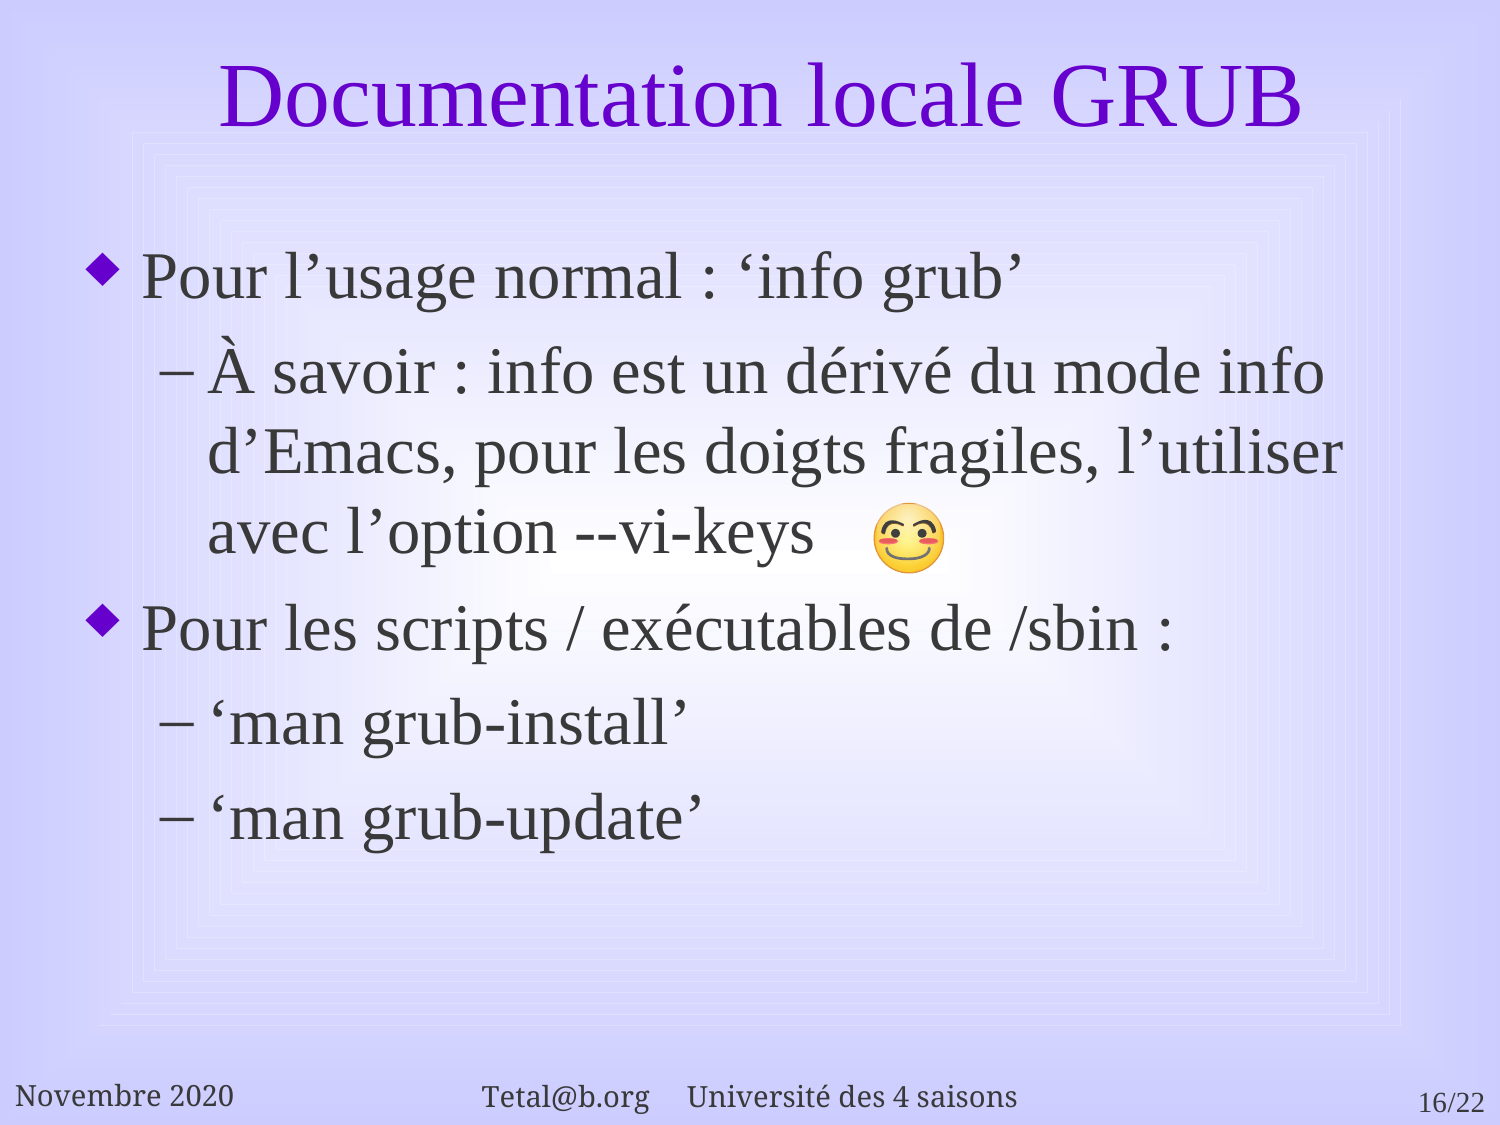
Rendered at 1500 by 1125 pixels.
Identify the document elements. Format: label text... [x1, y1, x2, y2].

picture [868, 496, 951, 579]
list Pour l’usage normal : ‘info grub’ À savoir : info est un dérivé du mode info d’Emacs, pour les doigts fragiles, l’utiliser avec l’option --vi-keys Pour les scripts / exécutables de /sbin : ‘man grub-install’ ‘man grub-update’ [70, 224, 1453, 1016]
title Documentation locale GRUB [94, 2, 1430, 178]
